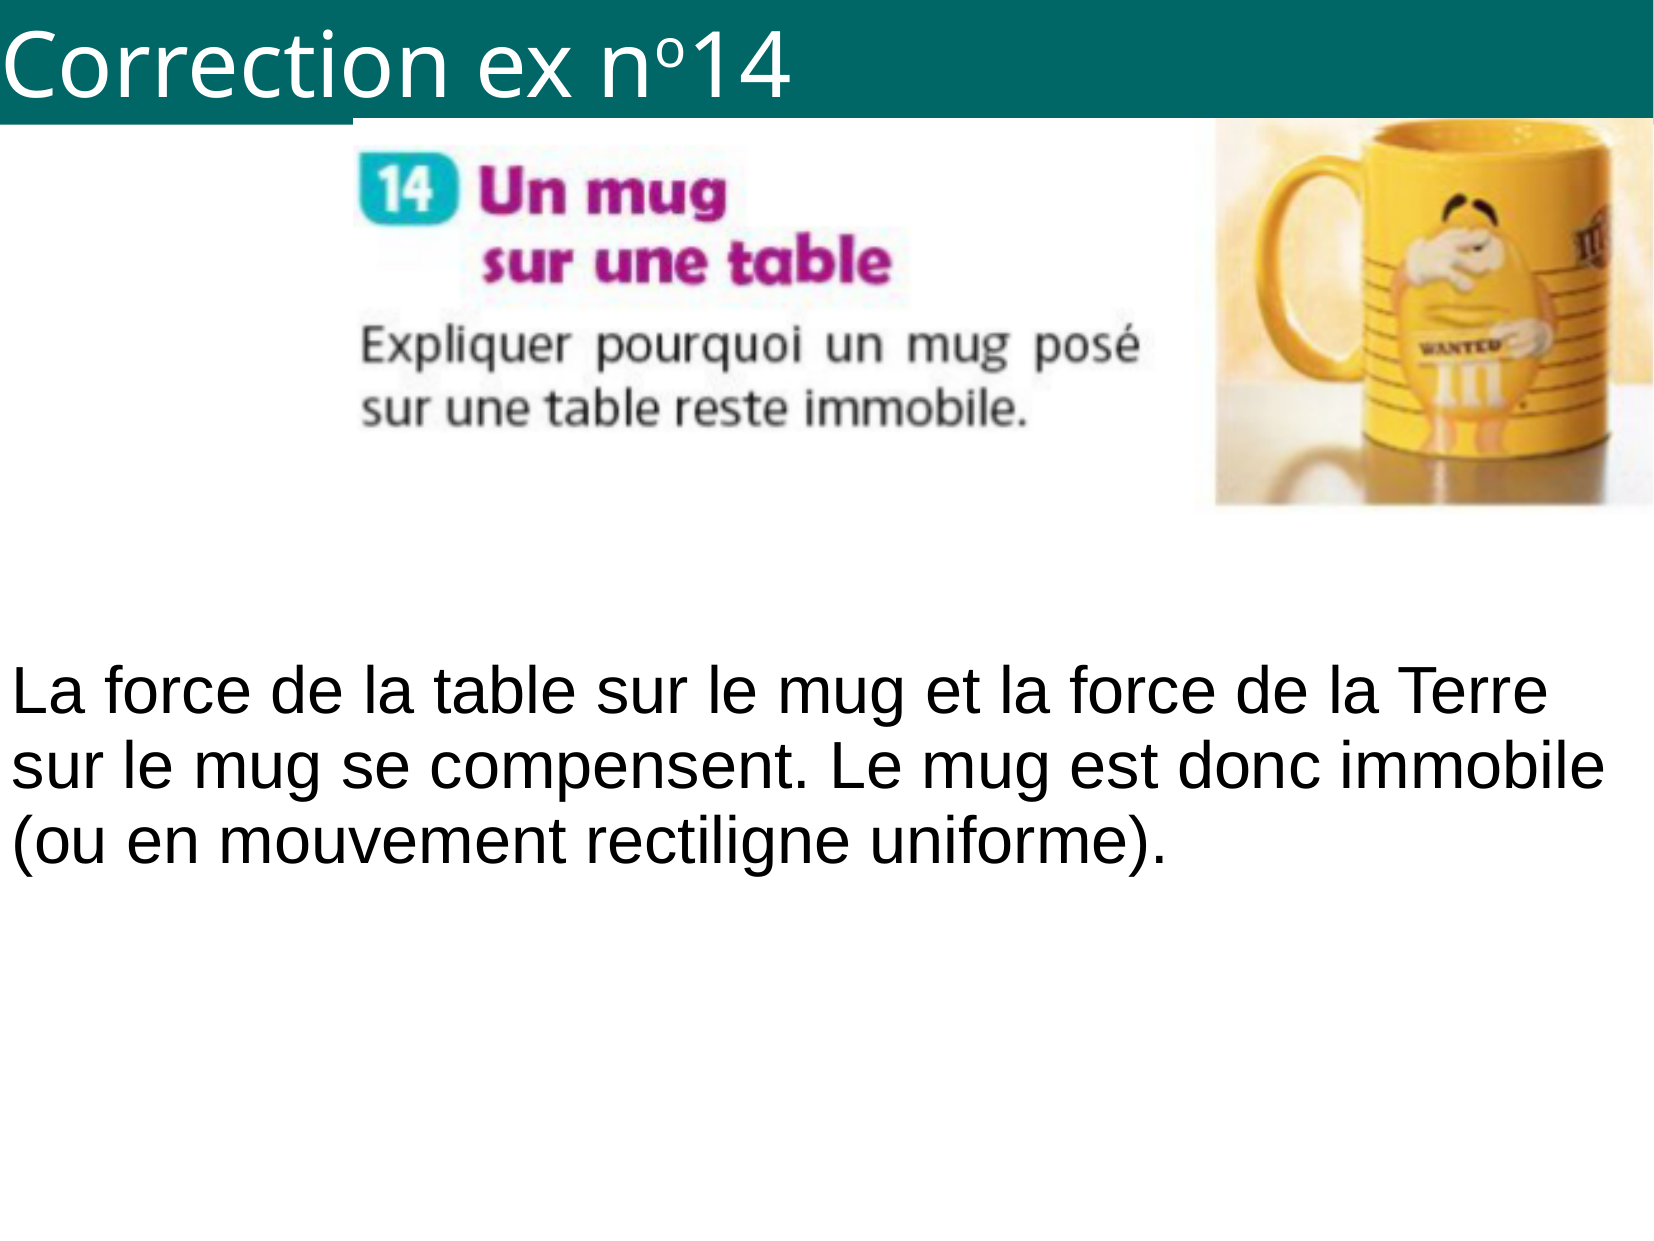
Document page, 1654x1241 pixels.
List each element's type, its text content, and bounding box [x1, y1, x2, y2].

title Correction ex no14 [0, 8, 1654, 116]
subtitle La force de la table sur le mug et la force de la Terre sur le mug se compensent. Le mug est donc immobile (ou en mouvement rectiligne uniforme). [11, 129, 1642, 1229]
picture [353, 118, 1654, 532]
